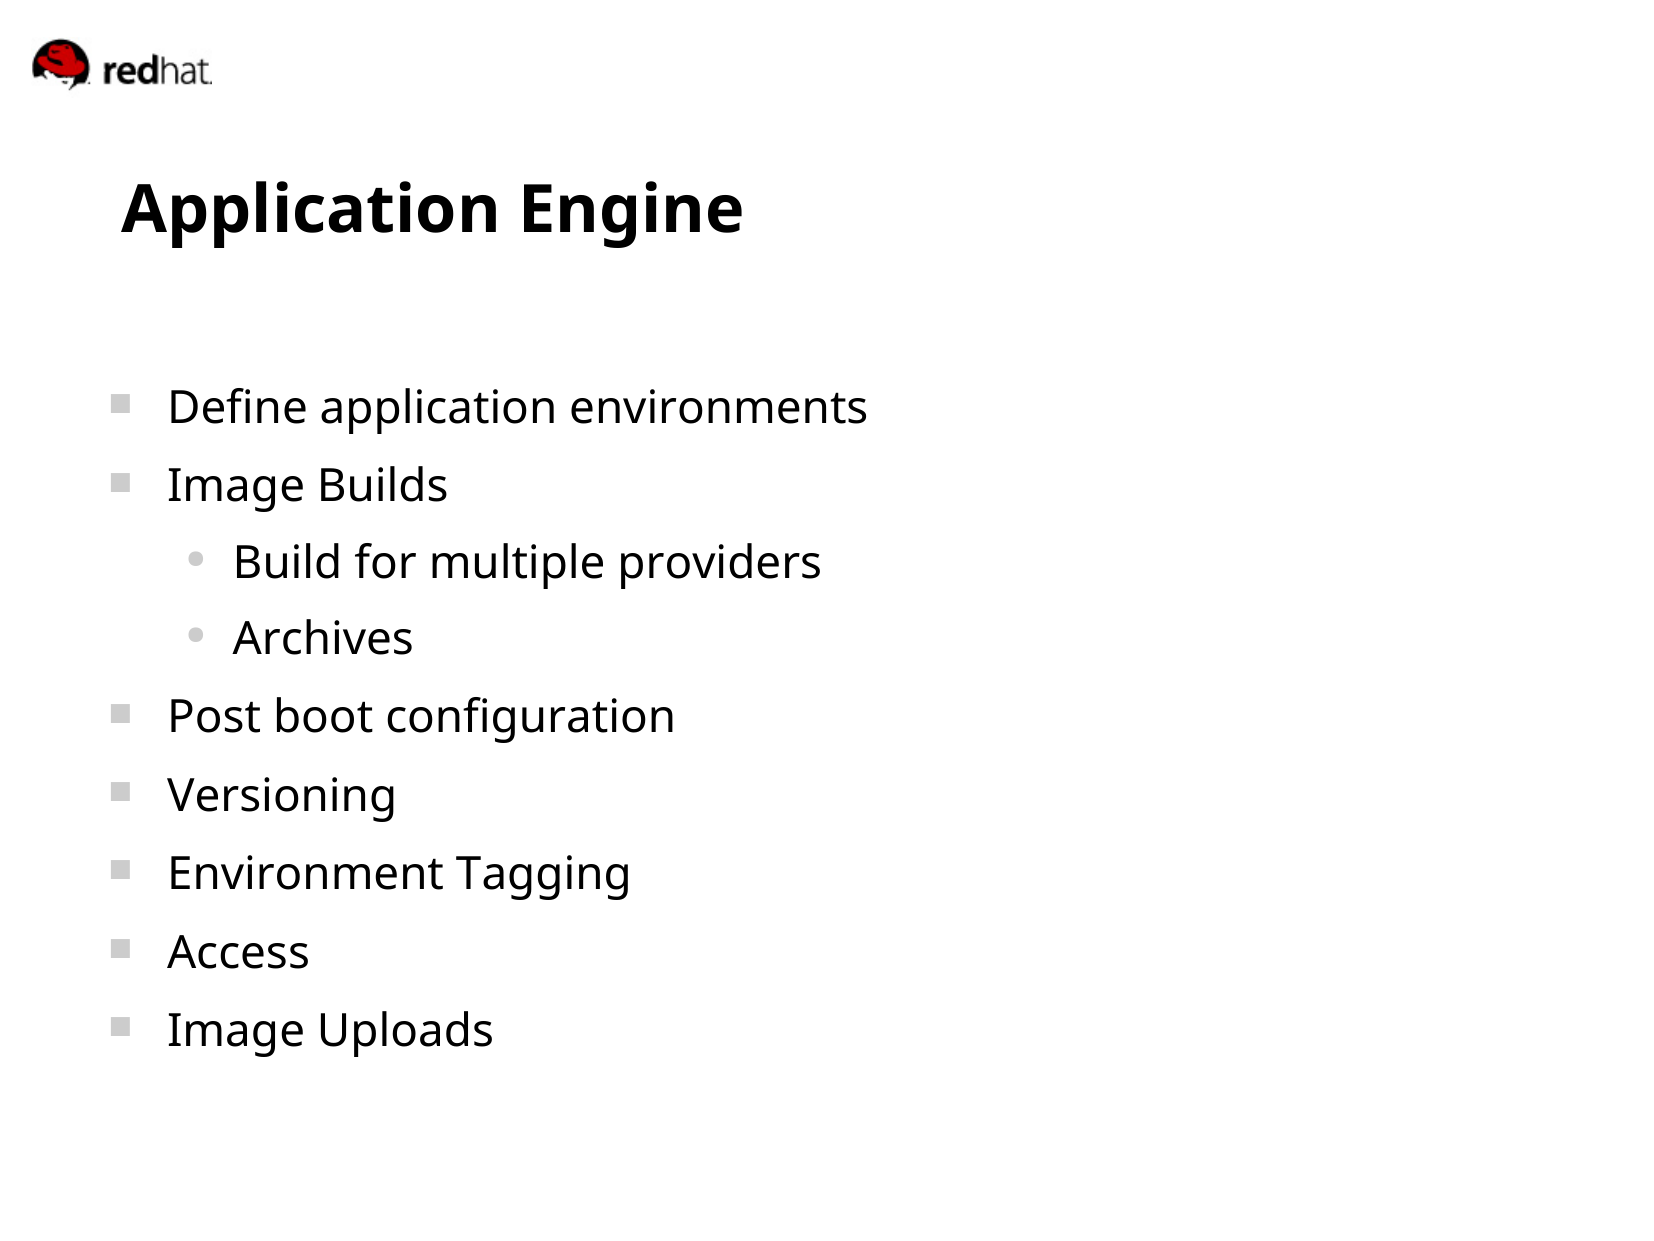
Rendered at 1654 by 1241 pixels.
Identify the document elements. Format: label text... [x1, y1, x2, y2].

title Application Engine [121, 102, 1534, 310]
list Define application environments Image Builds Build for multiple providers Archives Post boot configuration Versioning Environment Tagging Access Image Uploads [110, 296, 1523, 1078]
picture [31, 37, 212, 98]
